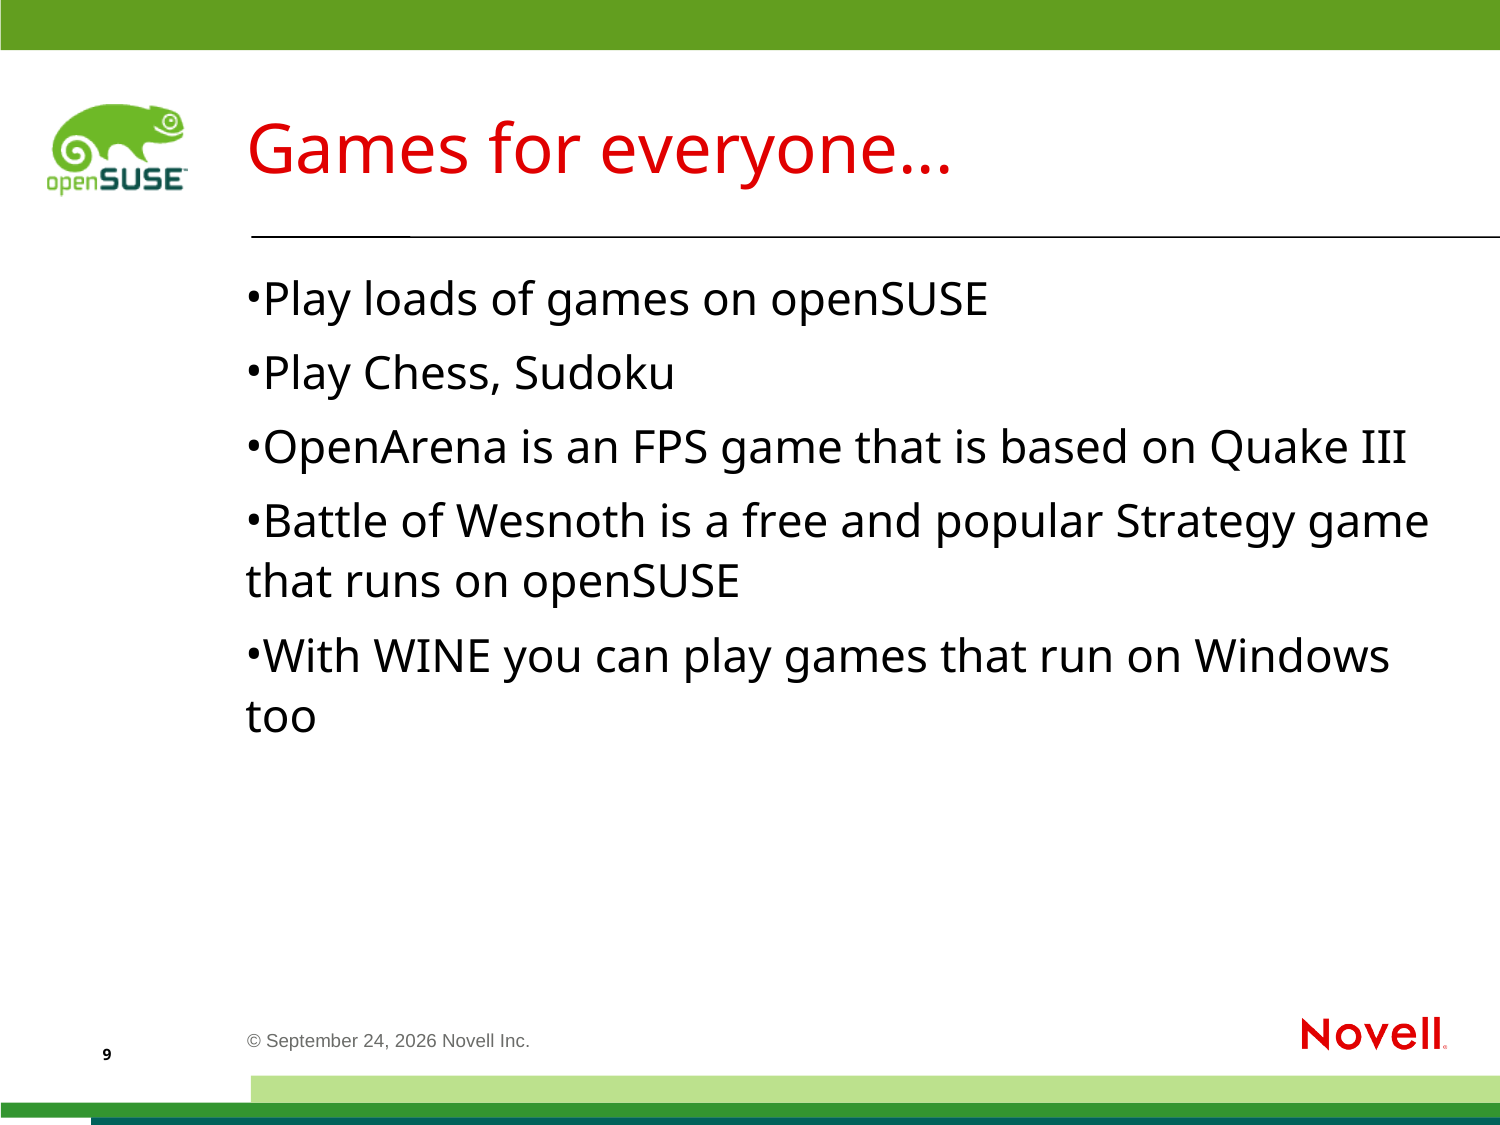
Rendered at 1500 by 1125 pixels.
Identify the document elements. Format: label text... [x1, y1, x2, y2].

list Play loads of games on openSUSE Play Chess, Sudoku OpenArena is an FPS game that is based on Quake III Battle of Wesnoth is a free and popular Strategy game that runs on openSUSE With WINE you can play games that run on Windows too [245, 267, 1458, 1010]
picture [1295, 1011, 1453, 1056]
title Games for everyone... [246, 68, 1409, 231]
picture [47, 104, 188, 197]
